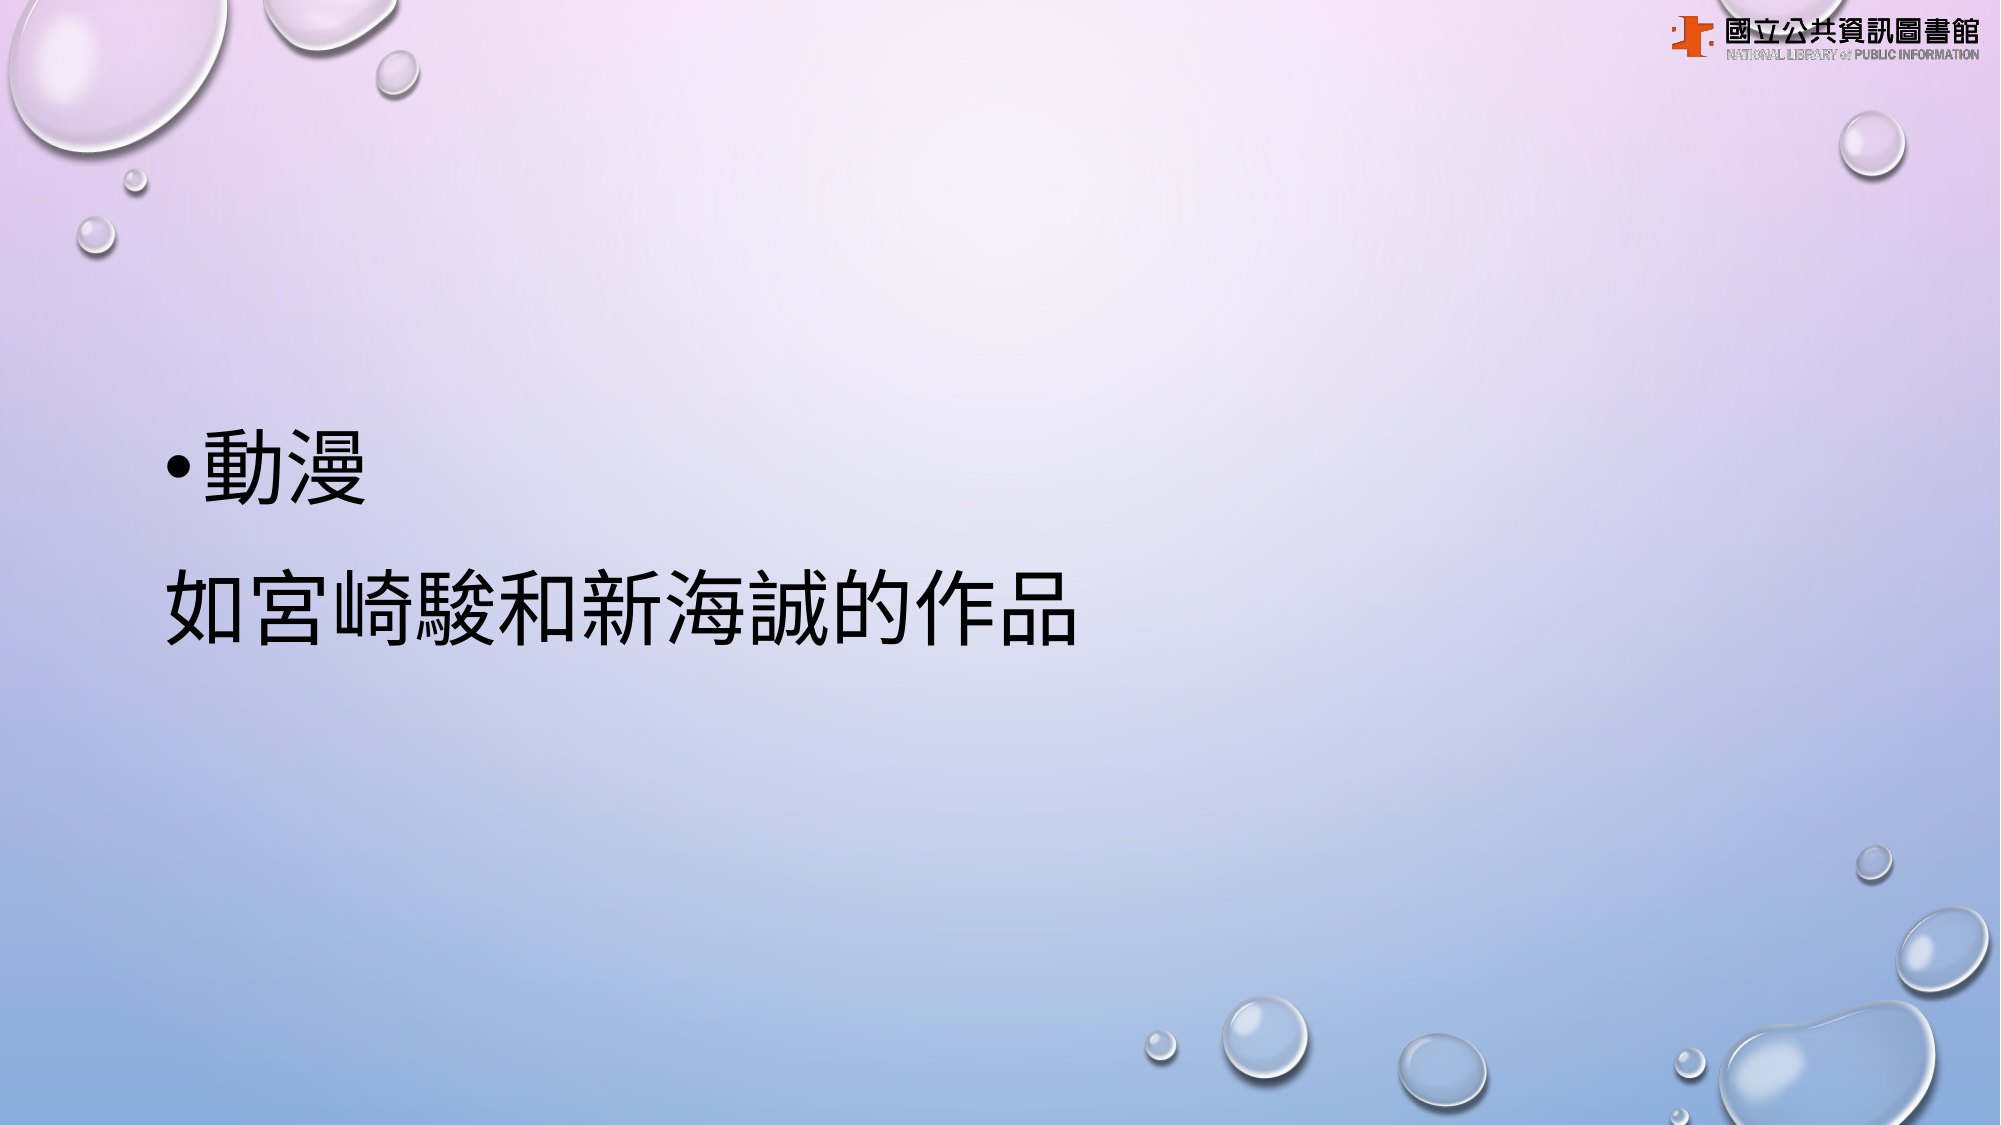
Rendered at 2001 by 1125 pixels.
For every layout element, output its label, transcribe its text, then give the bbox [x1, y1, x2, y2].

list 動漫 如宮崎駿和新海誠的作品 [149, 388, 1850, 950]
picture [0, 0, 2000, 1125]
